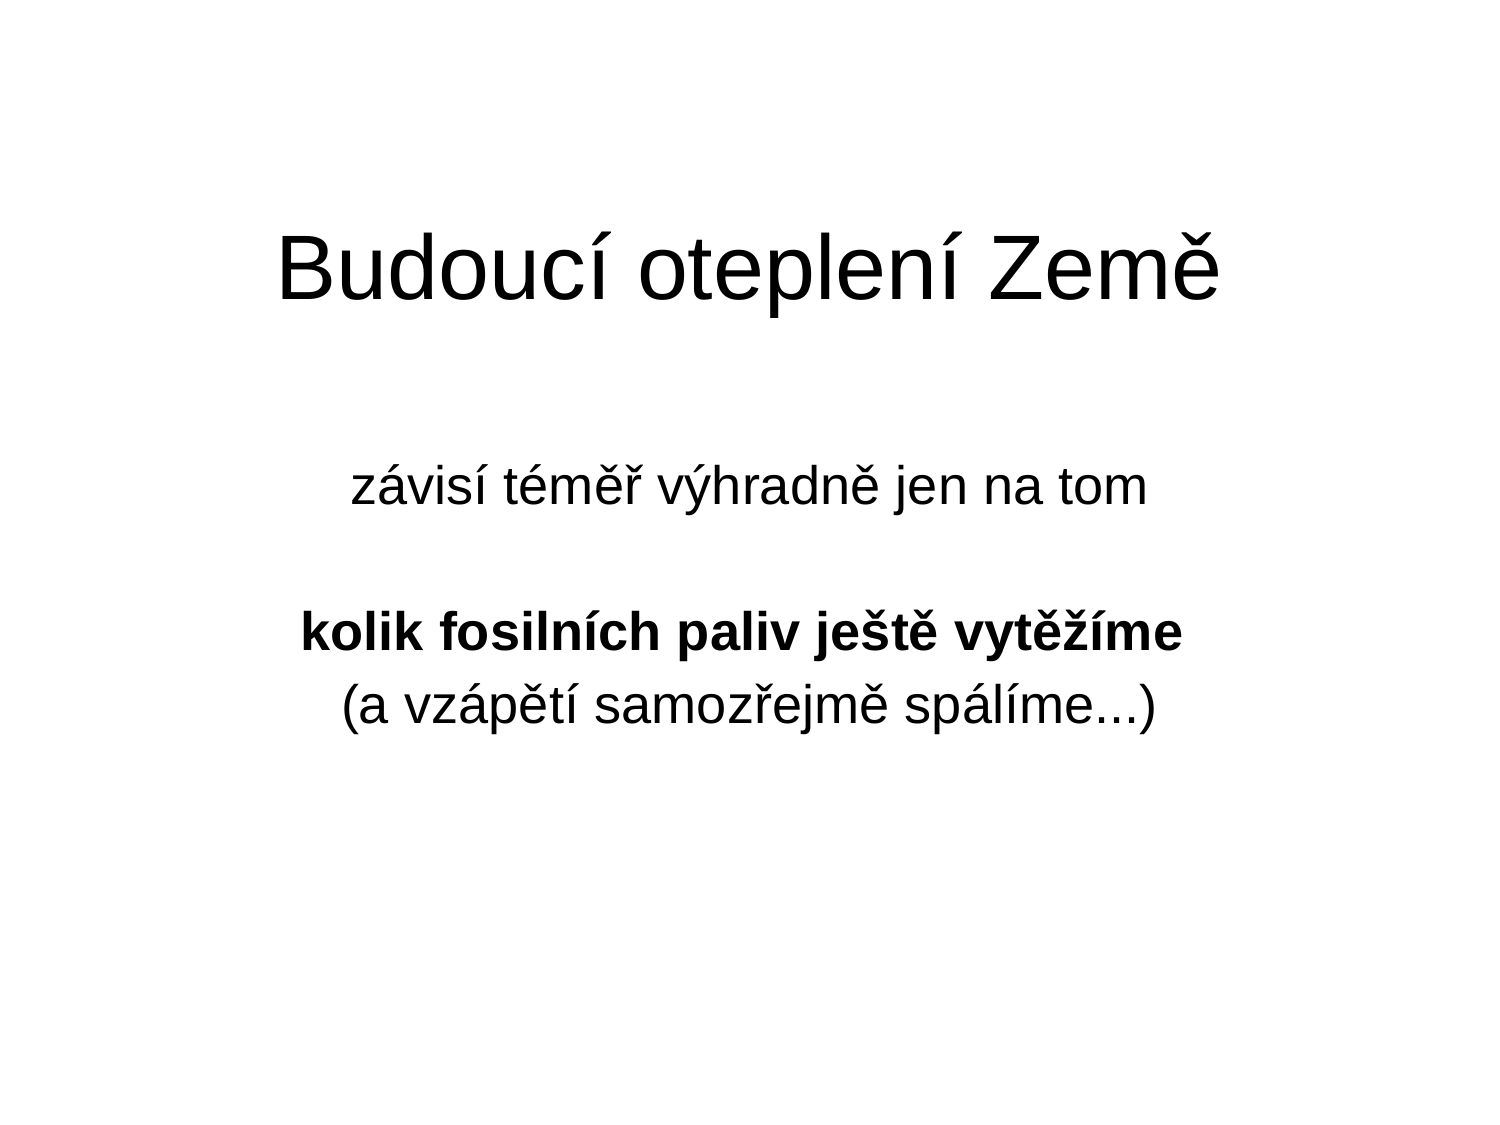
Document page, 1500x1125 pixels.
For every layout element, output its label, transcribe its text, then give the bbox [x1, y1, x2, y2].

list závisí téměř výhradně jen na tom kolik fosilních paliv ještě vytěžíme (a vzápětí samozřejmě spálíme...) [75, 459, 1425, 1113]
title Budoucí oteplení Země [75, 153, 1425, 389]
